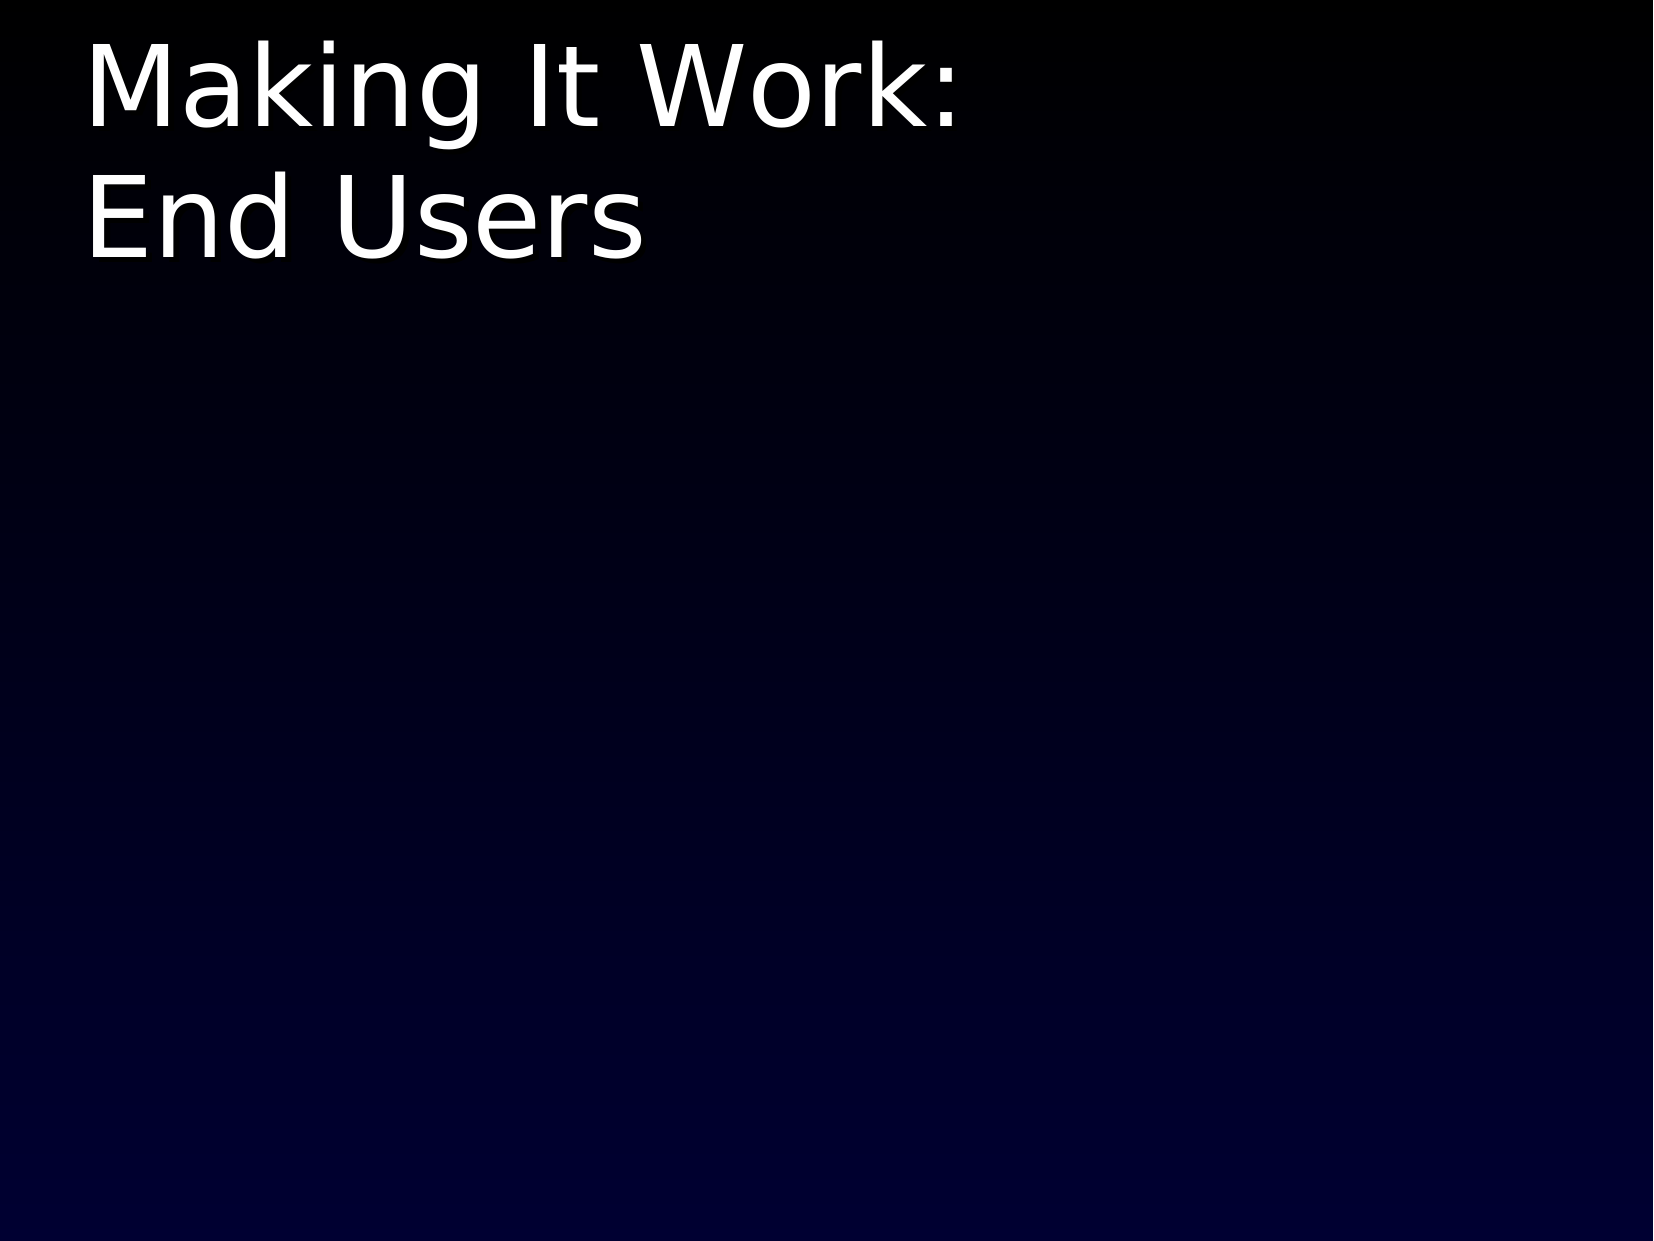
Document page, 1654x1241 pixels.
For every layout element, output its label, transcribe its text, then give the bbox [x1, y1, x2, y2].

title Making It Work: End Users [82, 21, 1571, 285]
